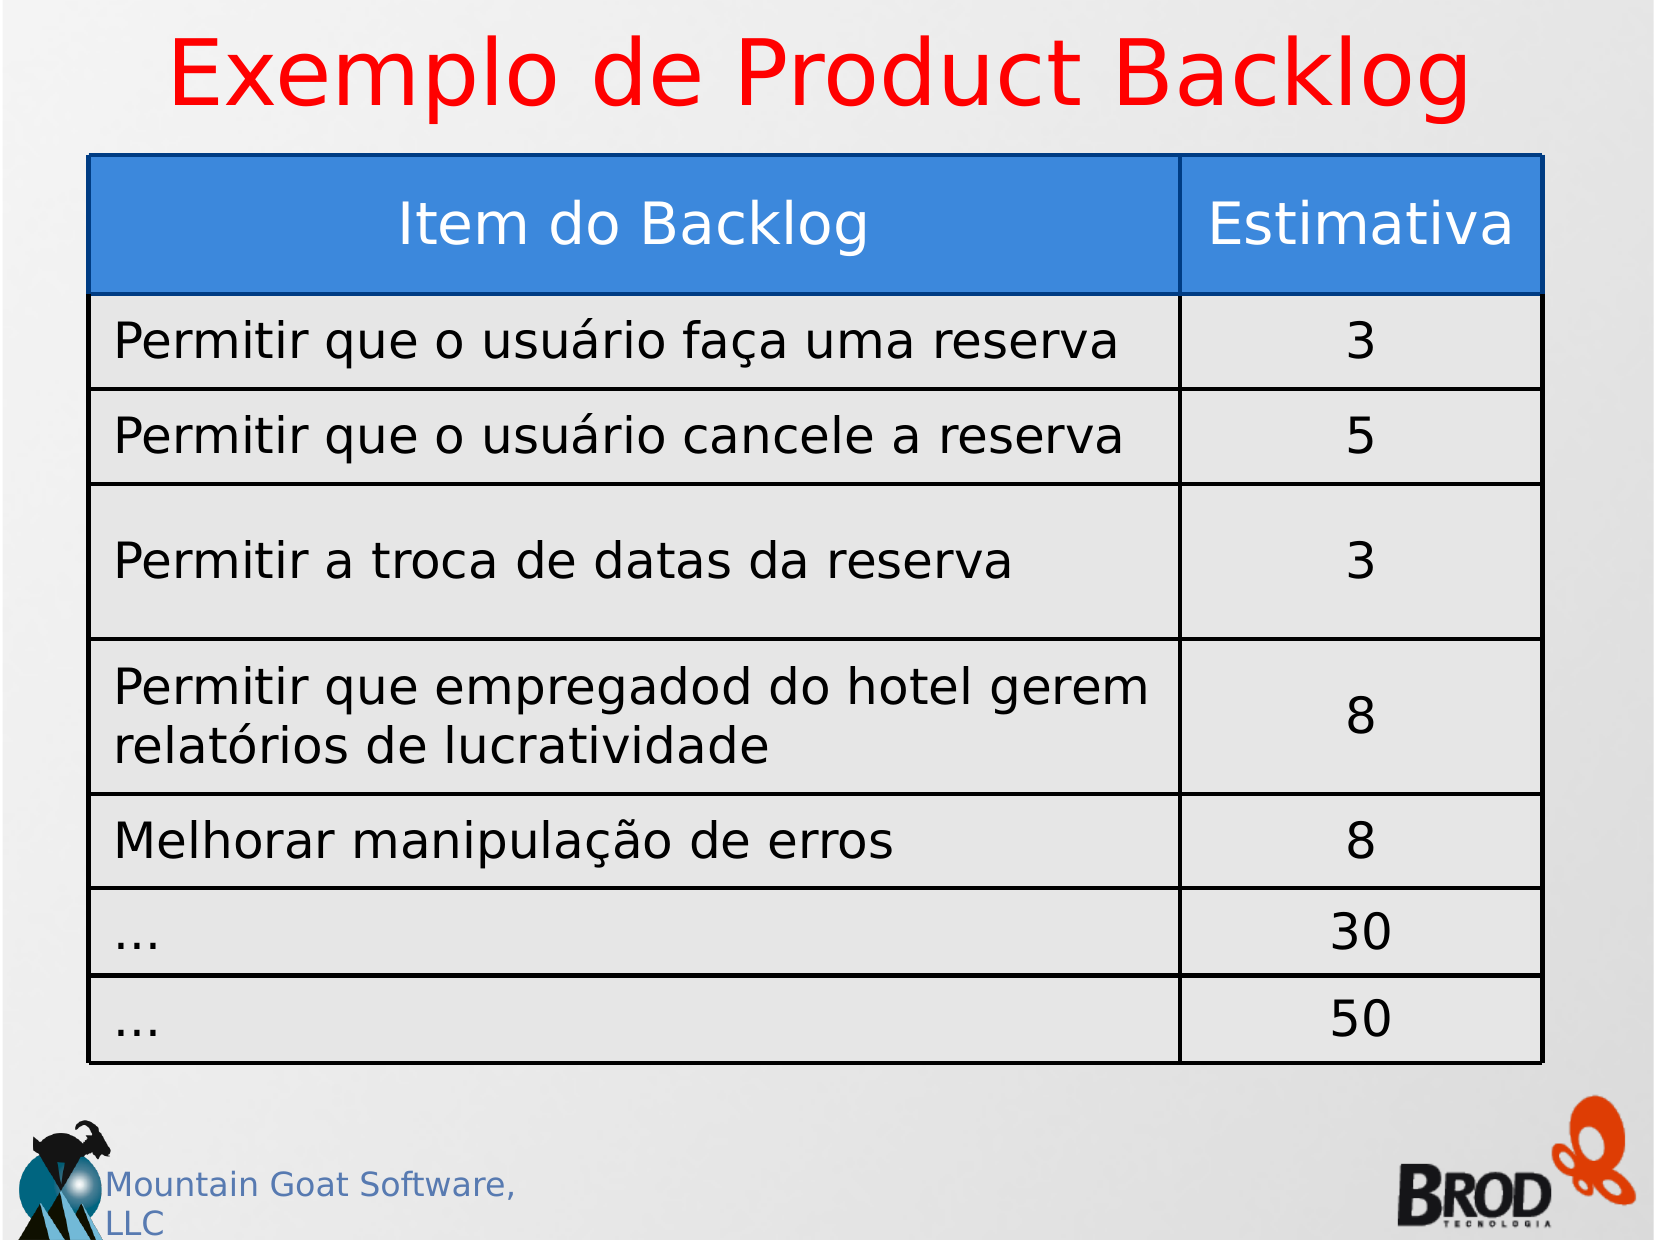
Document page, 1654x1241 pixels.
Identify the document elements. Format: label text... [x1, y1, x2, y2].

text_box 8 [1182, 796, 1540, 886]
text_box Permitir que o usuário faça uma reserva [91, 296, 1178, 387]
text_box ... [91, 890, 1178, 973]
text_box Permitir que o usuário cancele a reserva [91, 391, 1178, 482]
text_box 8 [1182, 641, 1540, 792]
text_box Melhorar manipulação de erros [91, 796, 1178, 886]
text_box ... [91, 978, 1178, 1061]
picture [2, 0, 1654, 1241]
text_box Item do Backlog [91, 157, 1178, 292]
text_box Estimativa [1182, 157, 1540, 292]
text_box 3 [1182, 296, 1540, 387]
title Exemplo de Product Backlog [76, 0, 1565, 148]
text_box 5 [1182, 391, 1540, 482]
text_box 3 [1182, 486, 1540, 637]
text_box 30 [1182, 890, 1540, 973]
text_box 50 [1182, 978, 1540, 1061]
text_box Permitir que empregadod do hotel gerem relatórios de lucratividade [91, 641, 1178, 792]
text_box Permitir a troca de datas da reserva [91, 486, 1178, 637]
